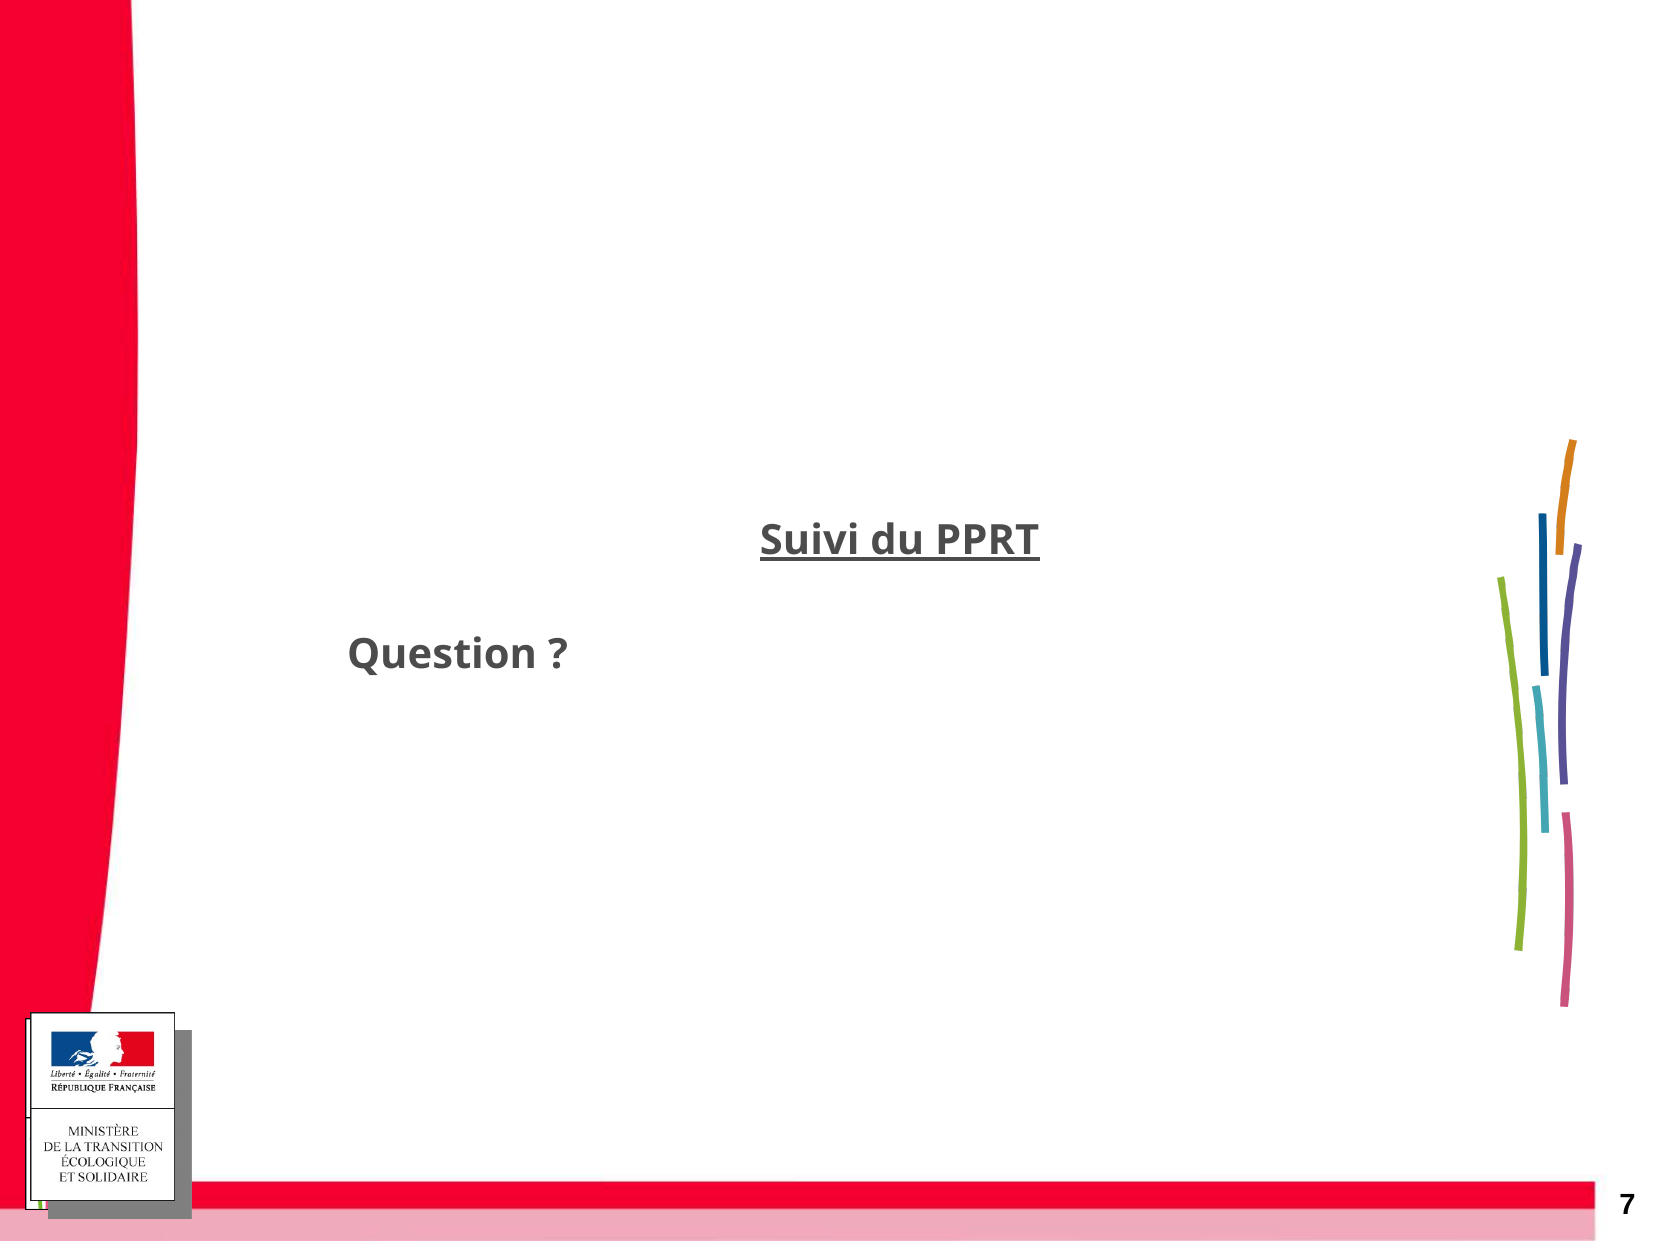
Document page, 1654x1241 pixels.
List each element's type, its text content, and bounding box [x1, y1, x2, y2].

picture [0, 0, 1654, 1241]
text_box Suivi du PPRT Question ? [347, 278, 1453, 1026]
